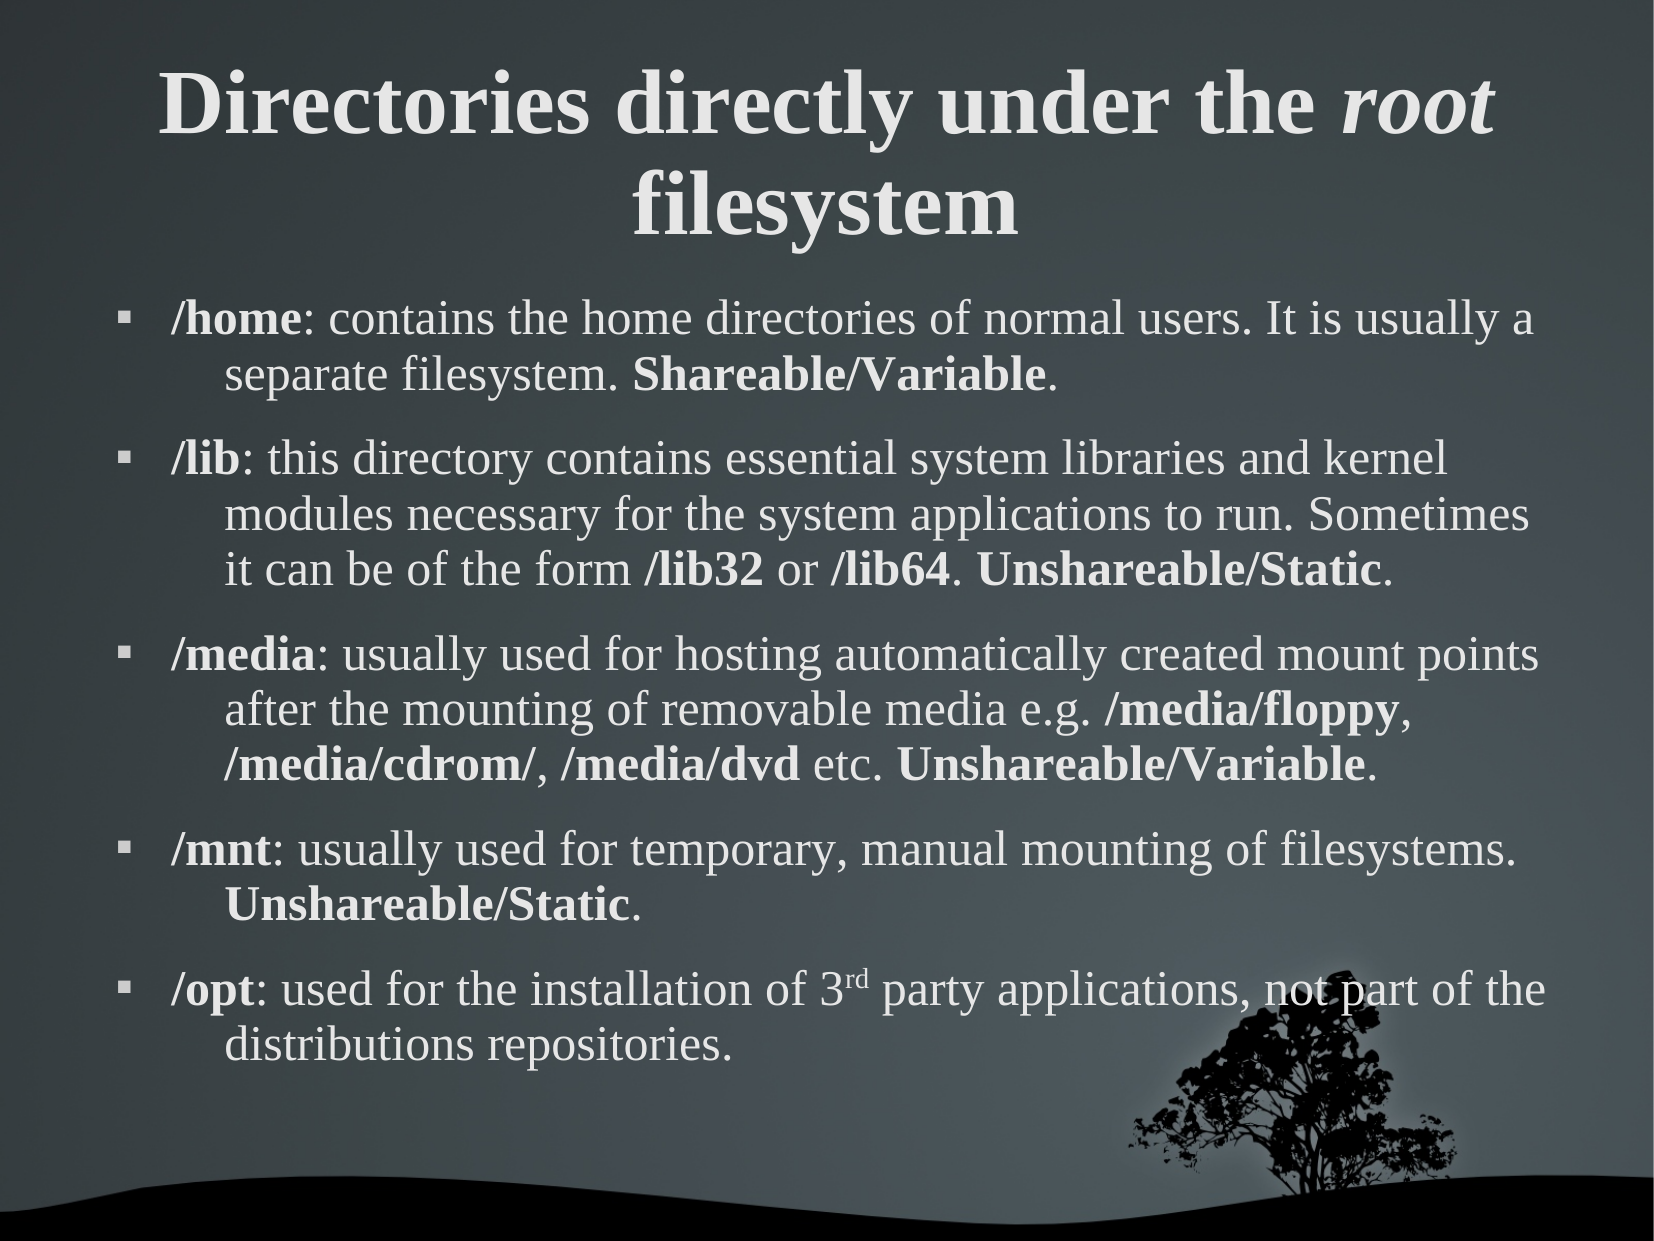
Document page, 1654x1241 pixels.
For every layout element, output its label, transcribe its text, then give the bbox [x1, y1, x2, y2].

picture [0, 0, 1654, 1241]
list /home: contains the home directories of normal users. It is usually a separate filesystem. Shareable/Variable. /lib: this directory contains essential system libraries and kernel modules necessary for the system applications to run. Sometimes it can be of the form /lib32 or /lib64. Unshareable/Static. /media: usually used for hosting automatically created mount points after the mounting of removable media e.g. /media/floppy, /media/cdrom/, /media/dvd etc. Unshareable/Variable. /mnt: usually used for temporary, manual mounting of filesystems. Unshareable/Static. /opt: used for the installation of 3rd party applications, not part of the distributions repositories. [82, 290, 1571, 1157]
title Directories directly under the root filesystem [82, 49, 1571, 257]
